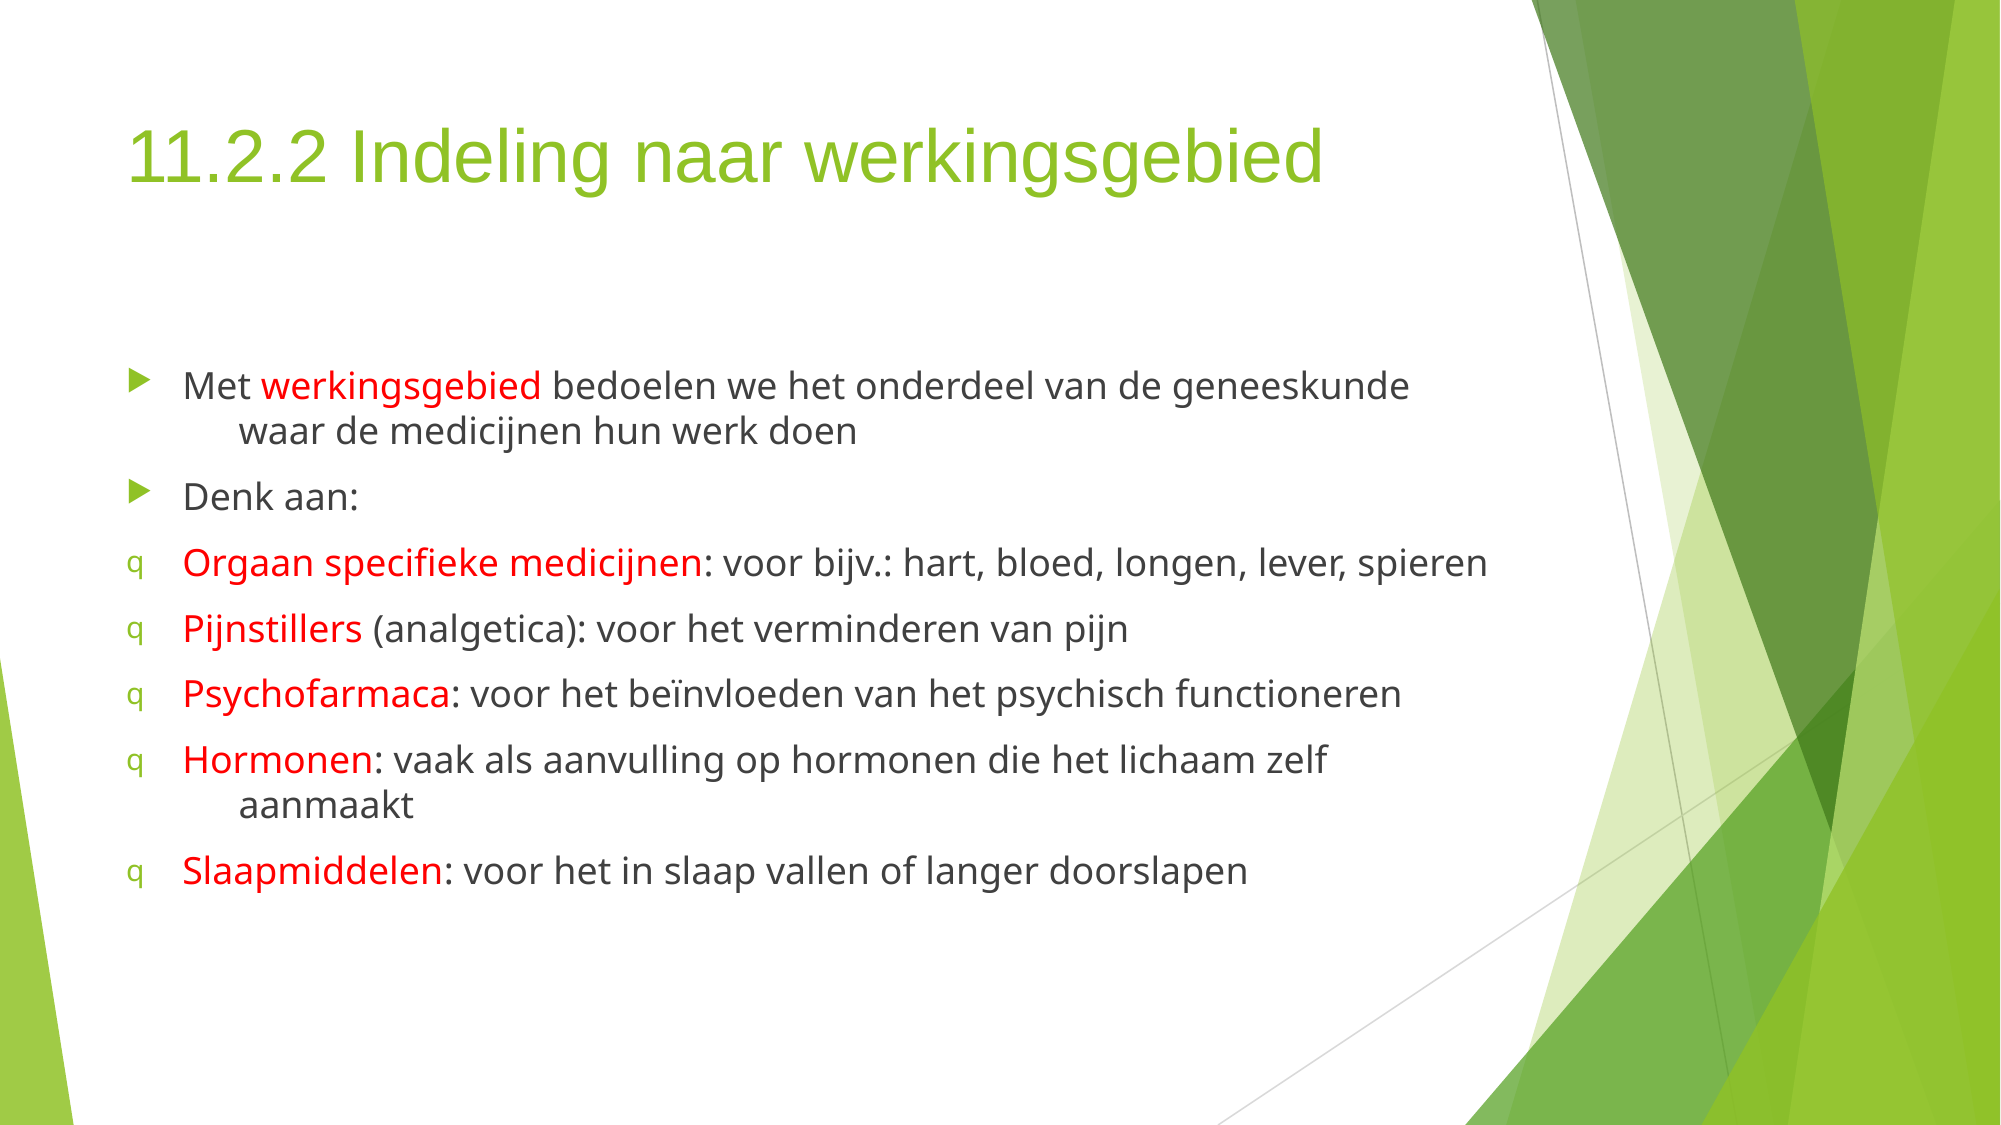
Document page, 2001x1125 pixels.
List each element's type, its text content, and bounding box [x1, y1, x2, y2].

title 11.2.2 Indeling naar werkingsgebied [111, 99, 1522, 317]
list Met werkingsgebied bedoelen we het onderdeel van de geneeskunde waar de medicijnen hun werk doen Denk aan: Orgaan specifieke medicijnen: voor bijv.: hart, bloed, longen, lever, spieren Pijnstillers (analgetica): voor het verminderen van pijn Psychofarmaca: voor het beïnvloeden van het psychisch functioneren Hormonen: vaak als aanvulling op hormonen die het lichaam zelf aanmaakt Slaapmiddelen: voor het in slaap vallen of langer doorslapen [111, 354, 1522, 992]
